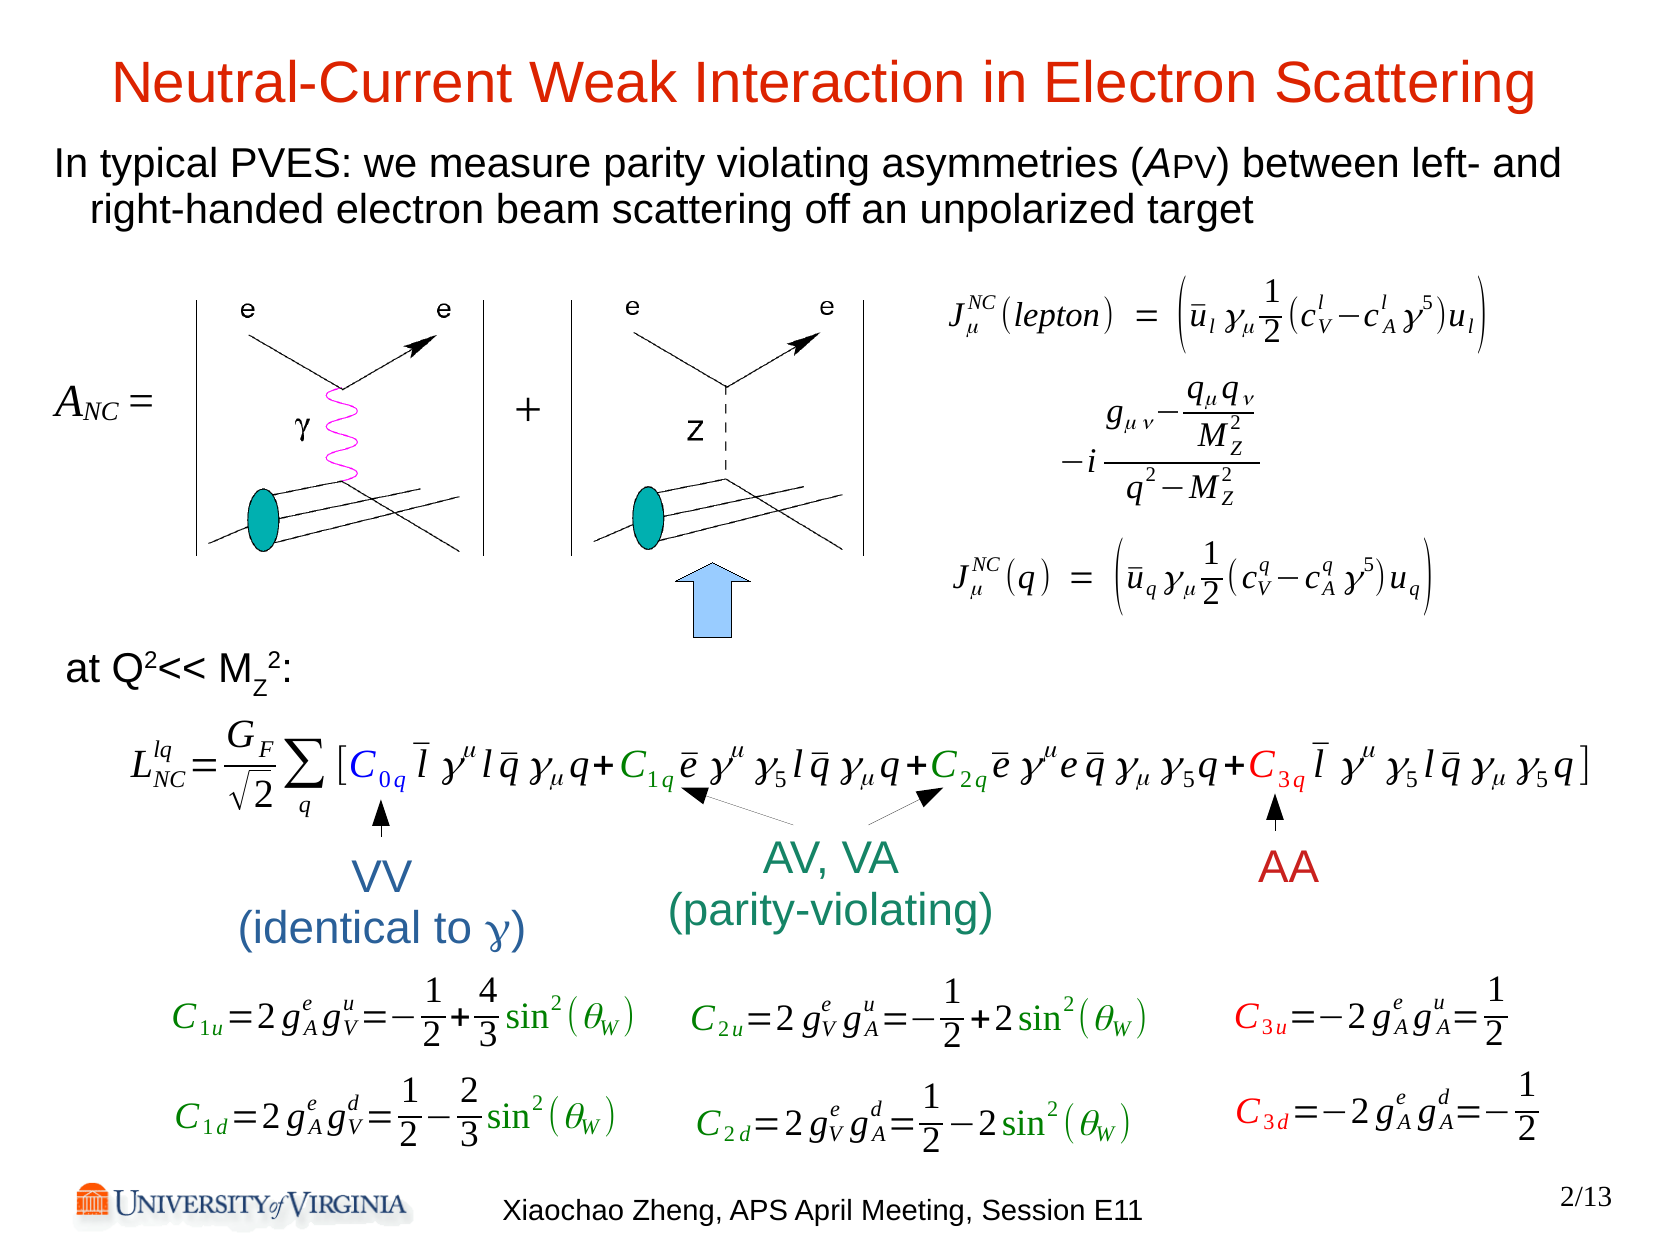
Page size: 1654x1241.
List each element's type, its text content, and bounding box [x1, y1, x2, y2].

text_box ANC = [37, 375, 158, 456]
chart [168, 1077, 623, 1158]
chart [1050, 375, 1269, 512]
chart [164, 977, 642, 1058]
text_box at Q2<< MZ2: [50, 637, 488, 713]
text_box [675, 562, 751, 638]
chart [1227, 976, 1516, 1058]
chart [683, 978, 1154, 1060]
picture [207, 301, 463, 554]
title Neutral-Current Weak Interaction in Electron Scattering [37, 17, 1613, 148]
chart [941, 536, 1442, 620]
picture [593, 299, 846, 552]
text_box In typical PVES: we measure parity violating asymmetries (APV) between left- and right-handed electron beam scattering off an unpolarized target [37, 132, 1643, 401]
chart [1228, 1071, 1547, 1153]
text_box AV, VA (parity-violating) [643, 825, 1019, 943]
picture [53, 1165, 427, 1241]
chart [937, 274, 1497, 358]
text_box + [493, 381, 539, 452]
text_box VV (identical to g) [213, 843, 551, 976]
text_box AA [1243, 833, 1431, 901]
chart [118, 712, 1599, 818]
chart [689, 1083, 1138, 1165]
